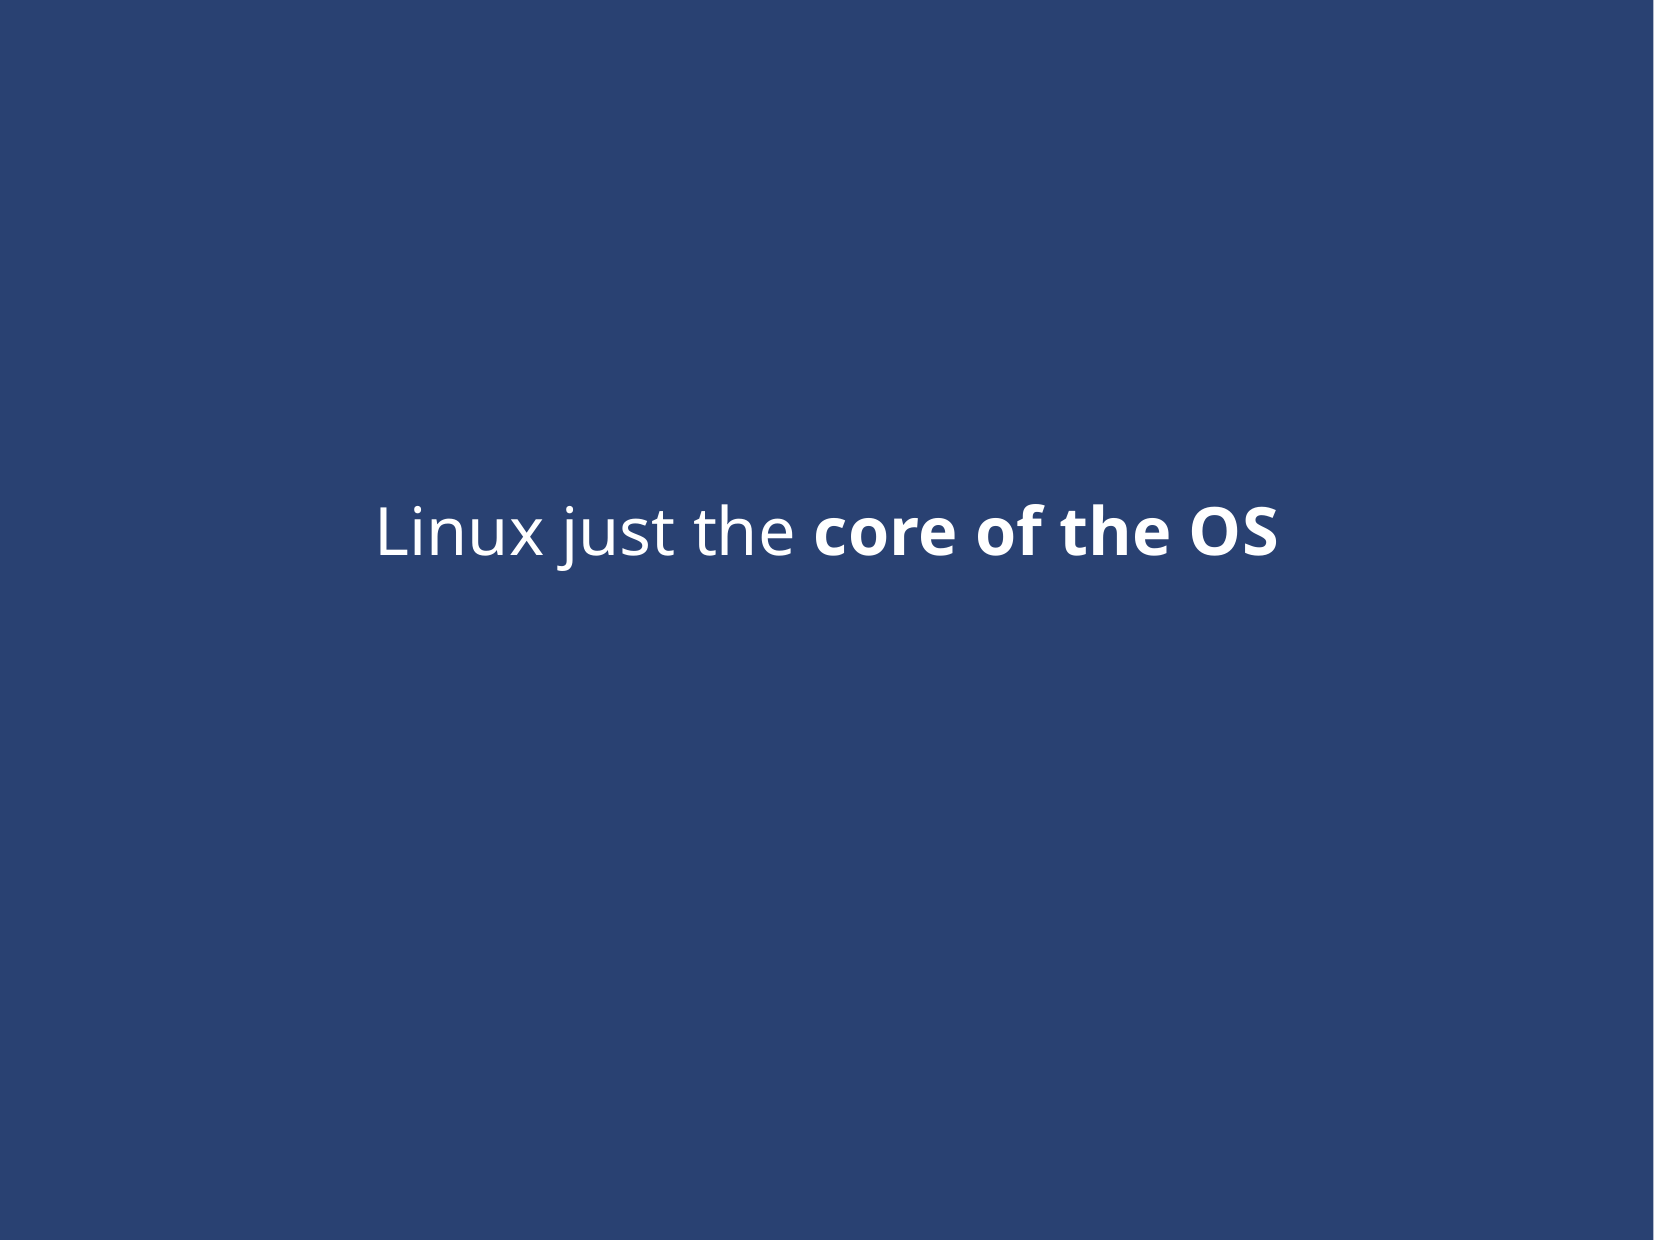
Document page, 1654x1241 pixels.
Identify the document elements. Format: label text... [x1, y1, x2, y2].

subtitle Linux just the core of the OS [82, 49, 1571, 1109]
